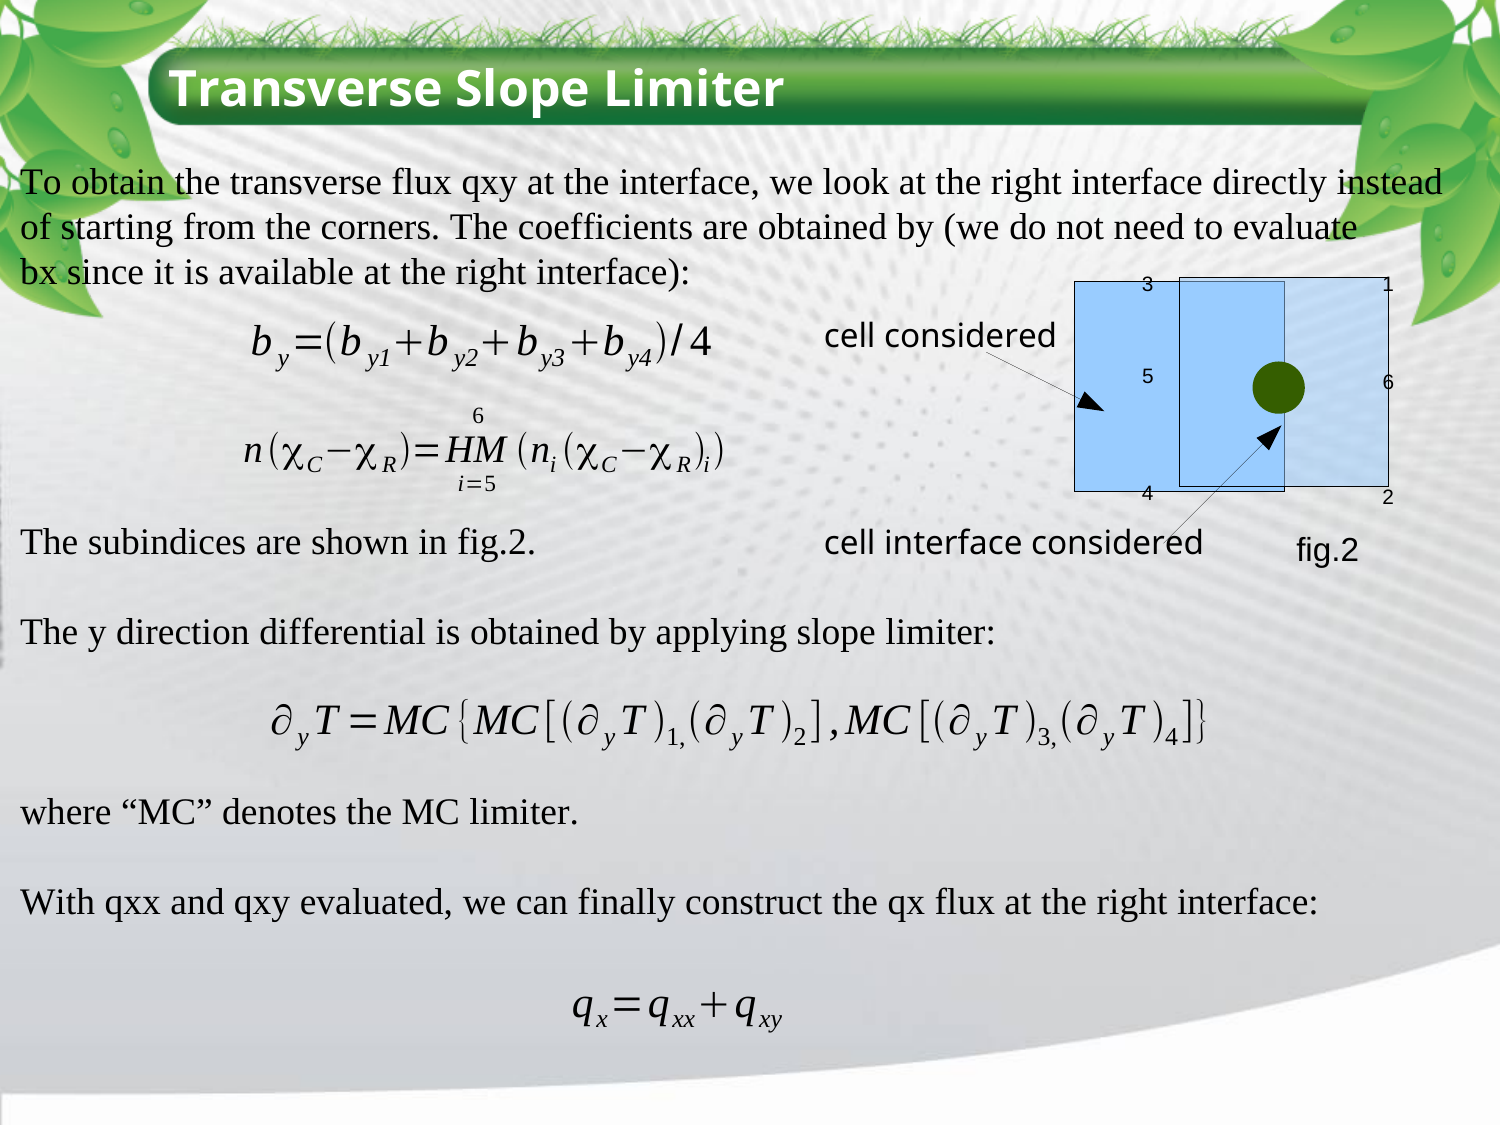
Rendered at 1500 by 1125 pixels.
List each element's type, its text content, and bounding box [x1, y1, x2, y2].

text_box 1 [1367, 263, 1441, 330]
text_box Transverse Slope Limiter [153, 49, 792, 125]
text_box 2 [1367, 476, 1441, 544]
picture [233, 401, 735, 497]
picture [561, 979, 793, 1034]
text_box 4 [1127, 472, 1200, 513]
picture [259, 696, 1223, 752]
text_box [1074, 277, 1389, 492]
picture [0, 0, 1500, 1125]
text_box 3 [1127, 263, 1200, 330]
text_box 6 [1367, 361, 1441, 429]
text_box cell considered [809, 307, 1072, 362]
text_box cell interface considered [809, 513, 1227, 569]
text_box fig.2 [1281, 520, 1375, 576]
text_box To obtain the transverse flux qxy at the interface, we look at the right interface directly instead of starting from the corners. The coefficients are obtained by (we do not need to evaluate bx since it is available at the right interface): The subindices are shown in fig.2. The y direction differential is obtained by applying slope limiter: where “MC” denotes the MC limiter. With qxx and qxy evaluated, we can finally construct the qx flux at the right interface: [5, 149, 1471, 1125]
picture [239, 317, 721, 373]
text_box 5 [1127, 355, 1201, 423]
